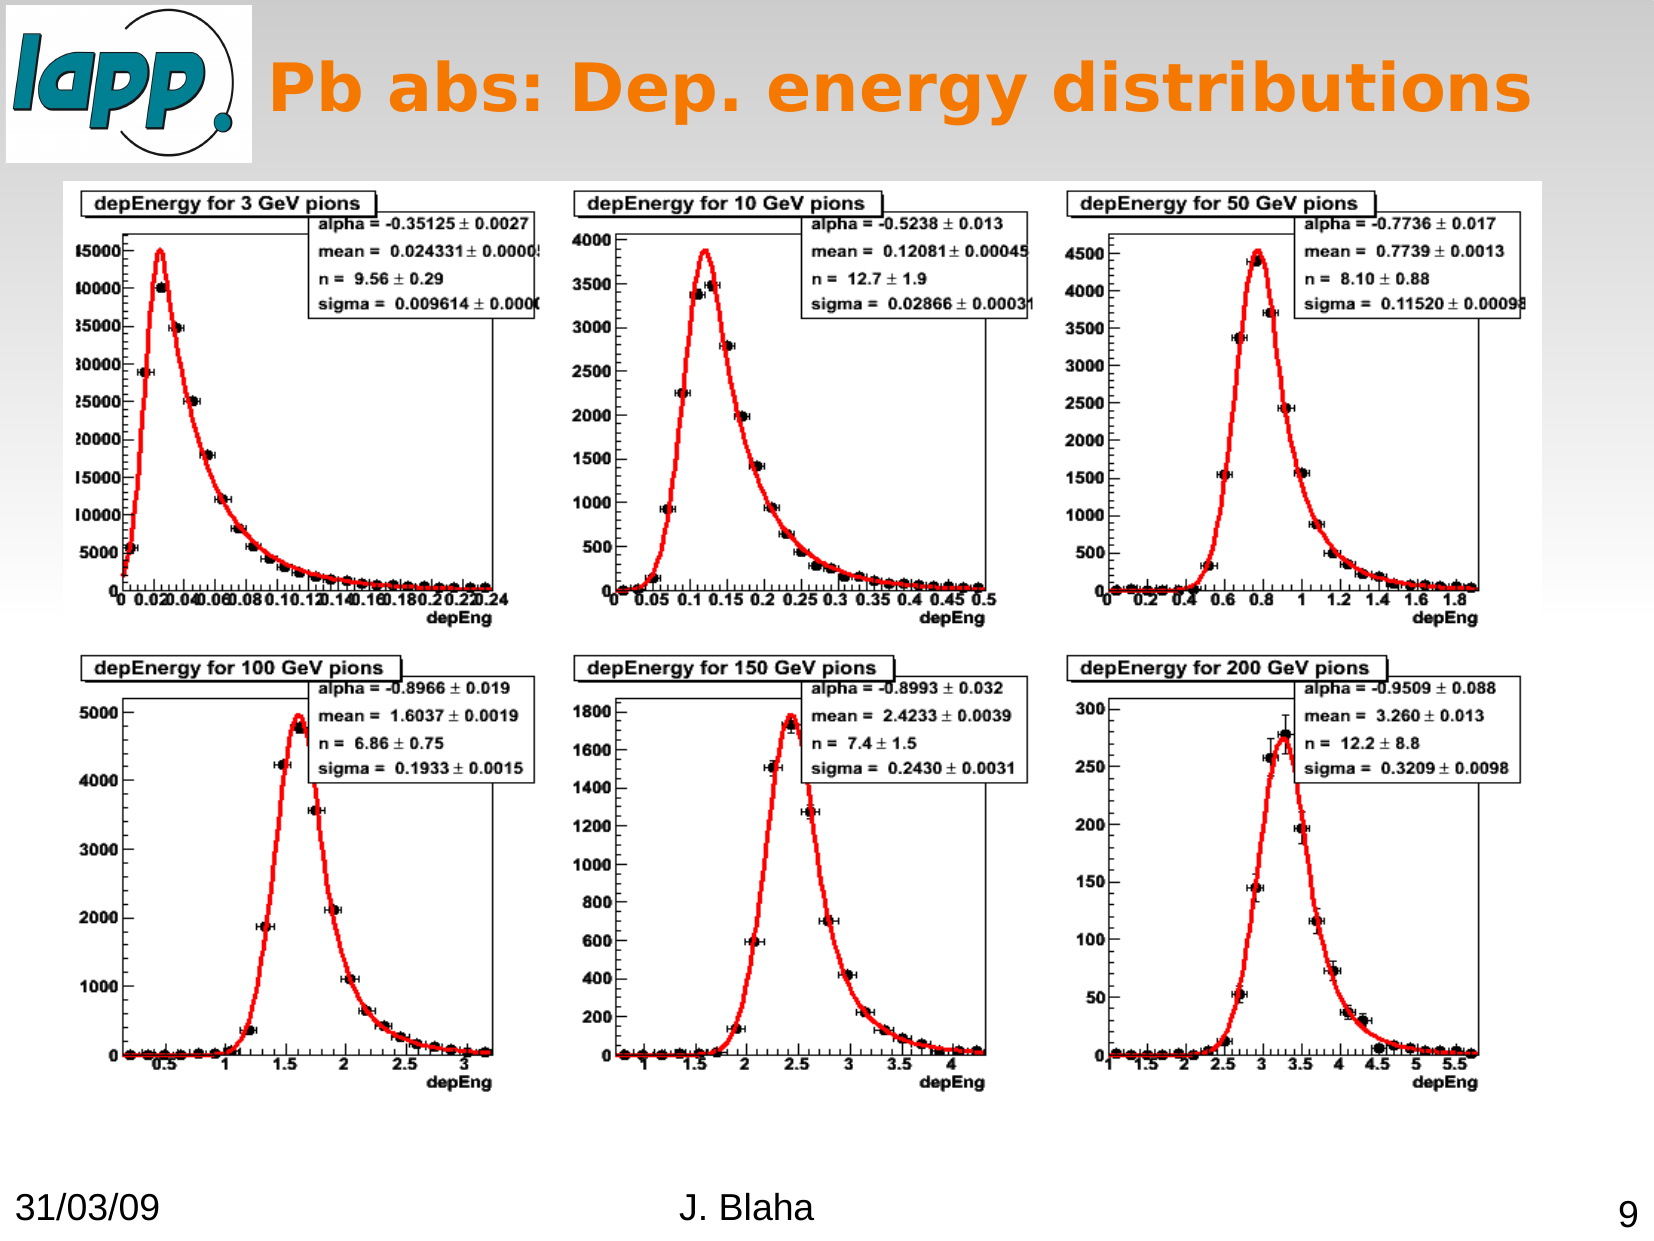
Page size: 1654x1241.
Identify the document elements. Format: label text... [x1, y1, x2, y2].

text_box J. Blaha [653, 1179, 1000, 1241]
picture [63, 181, 1542, 1110]
title Pb abs: Dep. energy distributions [148, 14, 1654, 163]
picture [5, 5, 252, 163]
text_box 2 [1575, 1186, 1654, 1241]
text_box 31/03/09 [0, 1179, 177, 1241]
